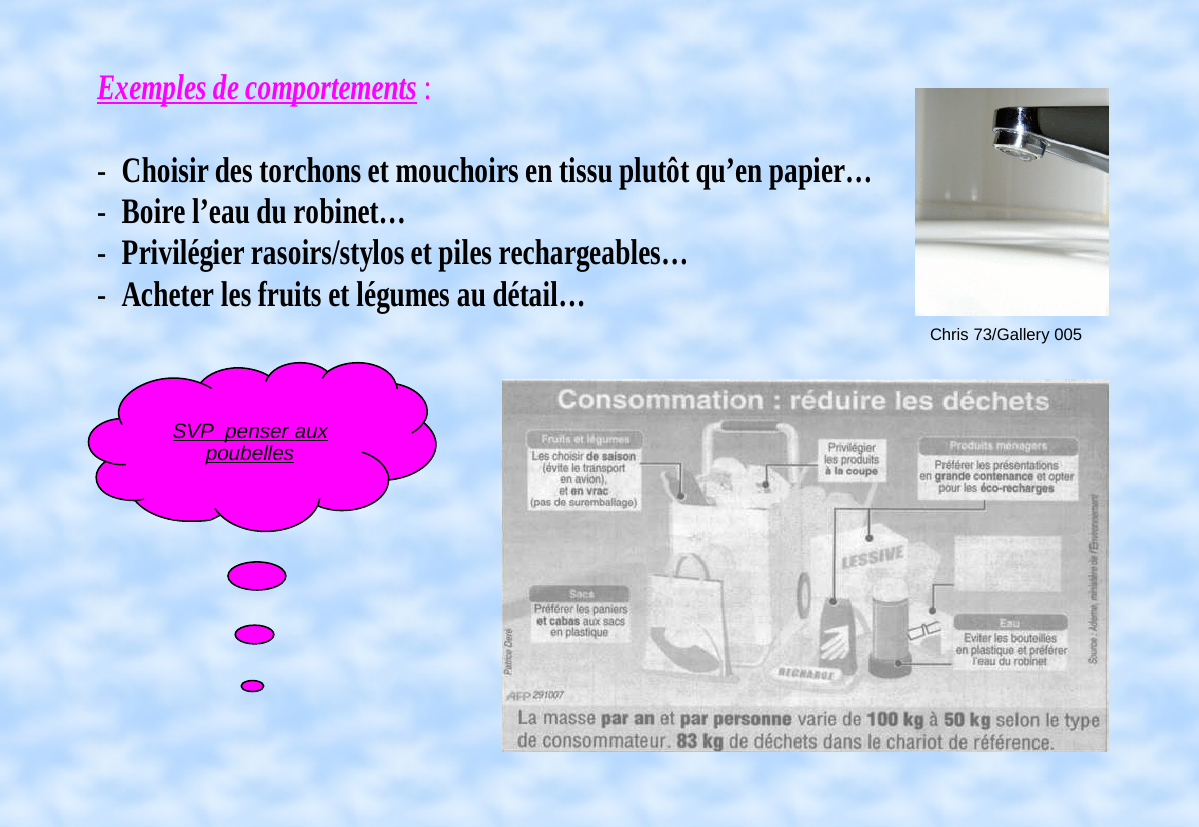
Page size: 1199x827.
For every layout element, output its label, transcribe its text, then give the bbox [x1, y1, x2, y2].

text_box SVP penser aux poubelles [235, 625, 274, 644]
picture [0, 0, 1199, 827]
text_box SVP penser aux poubelles [227, 561, 286, 591]
text_box SVP penser aux poubelles [88, 362, 436, 532]
text_box Chris 73/Gallery 005 [915, 319, 1121, 355]
chart [96, 66, 881, 350]
